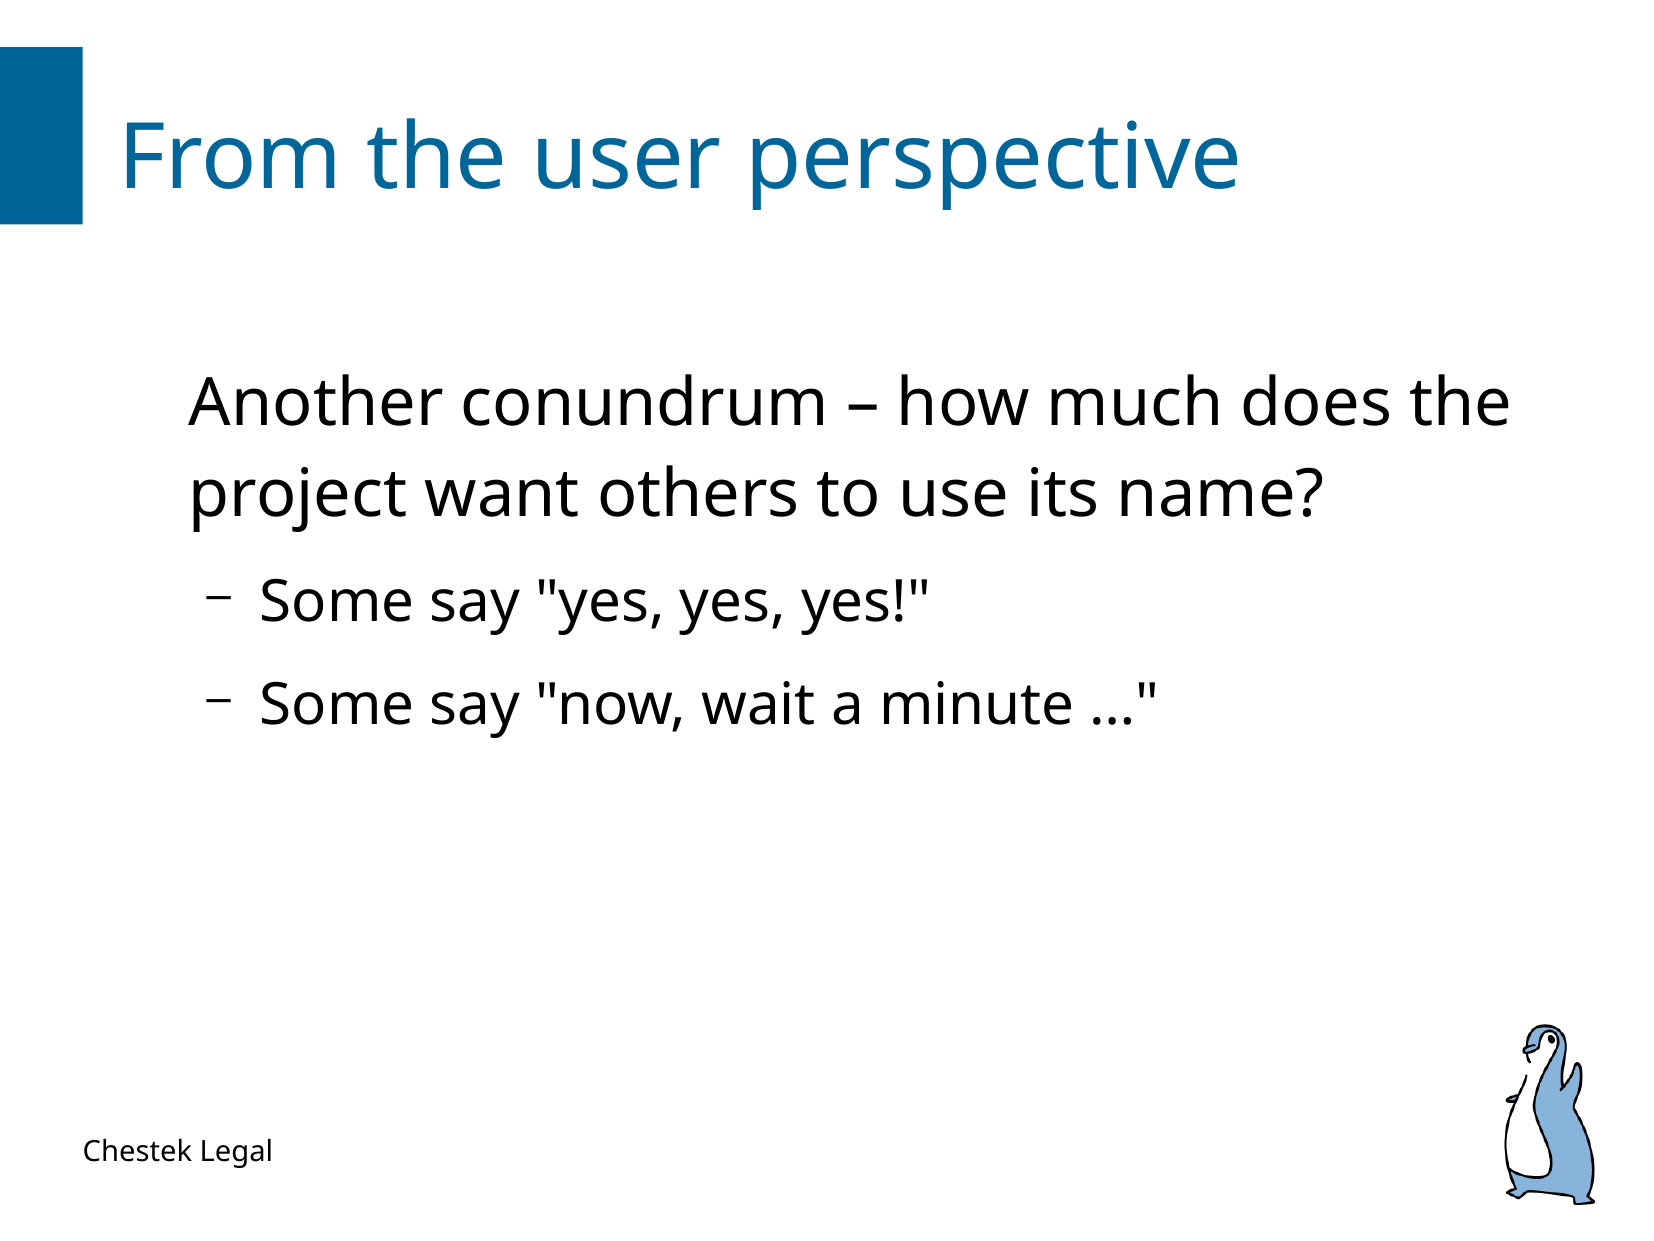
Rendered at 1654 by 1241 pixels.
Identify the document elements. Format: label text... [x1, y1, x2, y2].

picture [1497, 1024, 1595, 1205]
title From the user perspective [118, 99, 1571, 207]
list Another conundrum – how much does the project want others to use its name? Some say "yes, yes, yes!" Some say "now, wait a minute …" [118, 354, 1536, 1074]
